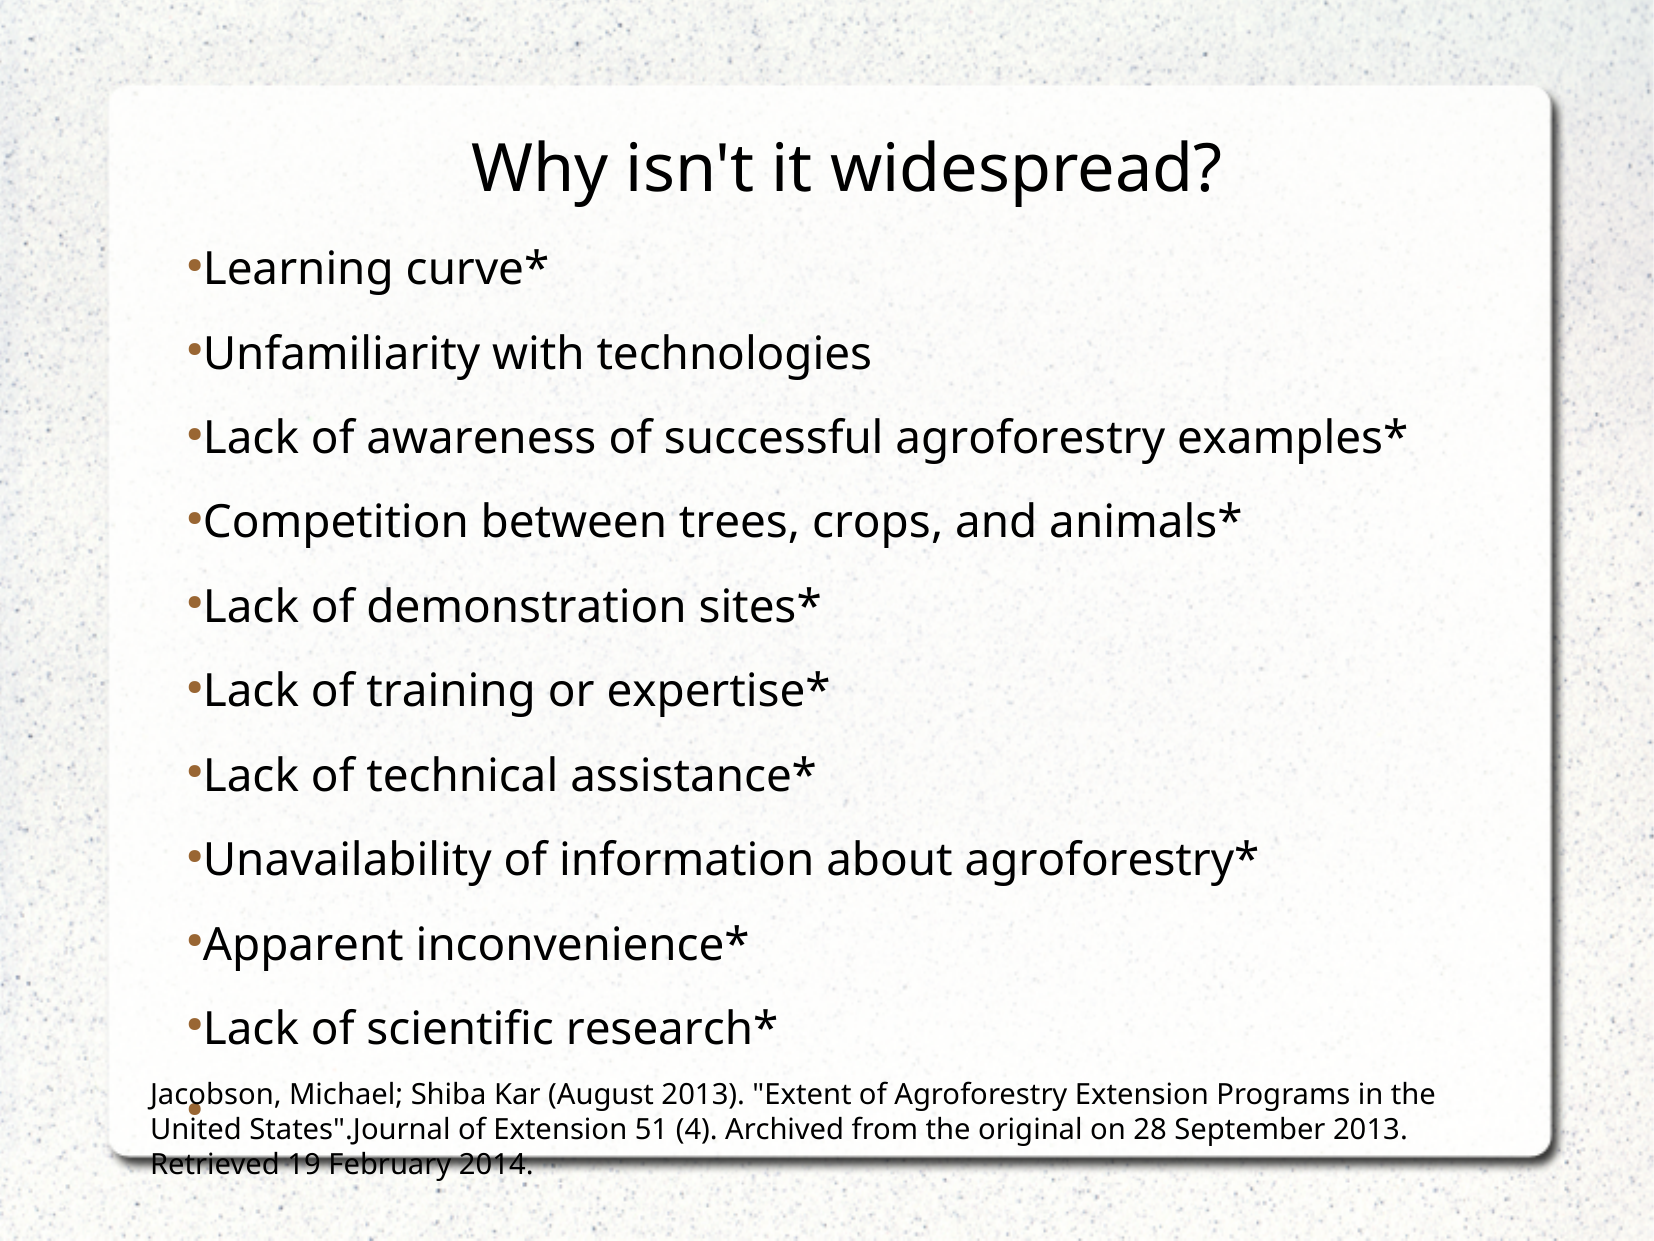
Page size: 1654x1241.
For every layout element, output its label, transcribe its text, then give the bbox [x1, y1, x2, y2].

list Learning curve* Unfamiliarity with technologies Lack of awareness of successful agroforestry examples* Competition between trees, crops, and animals* Lack of demonstration sites* Lack of training or expertise* Lack of technical assistance* Unavailability of information about agroforestry* Apparent inconvenience* Lack of scientific research* [186, 154, 1546, 1141]
text_box Why isn't it widespread? [420, 124, 1486, 331]
text_box Jacobson, Michael; Shiba Kar (August 2013). "Extent of Agroforestry Extension Programs in the United States".Journal of Extension 51 (4). Archived from the original on 28 September 2013. Retrieved 19 February 2014. [150, 1075, 1516, 1216]
